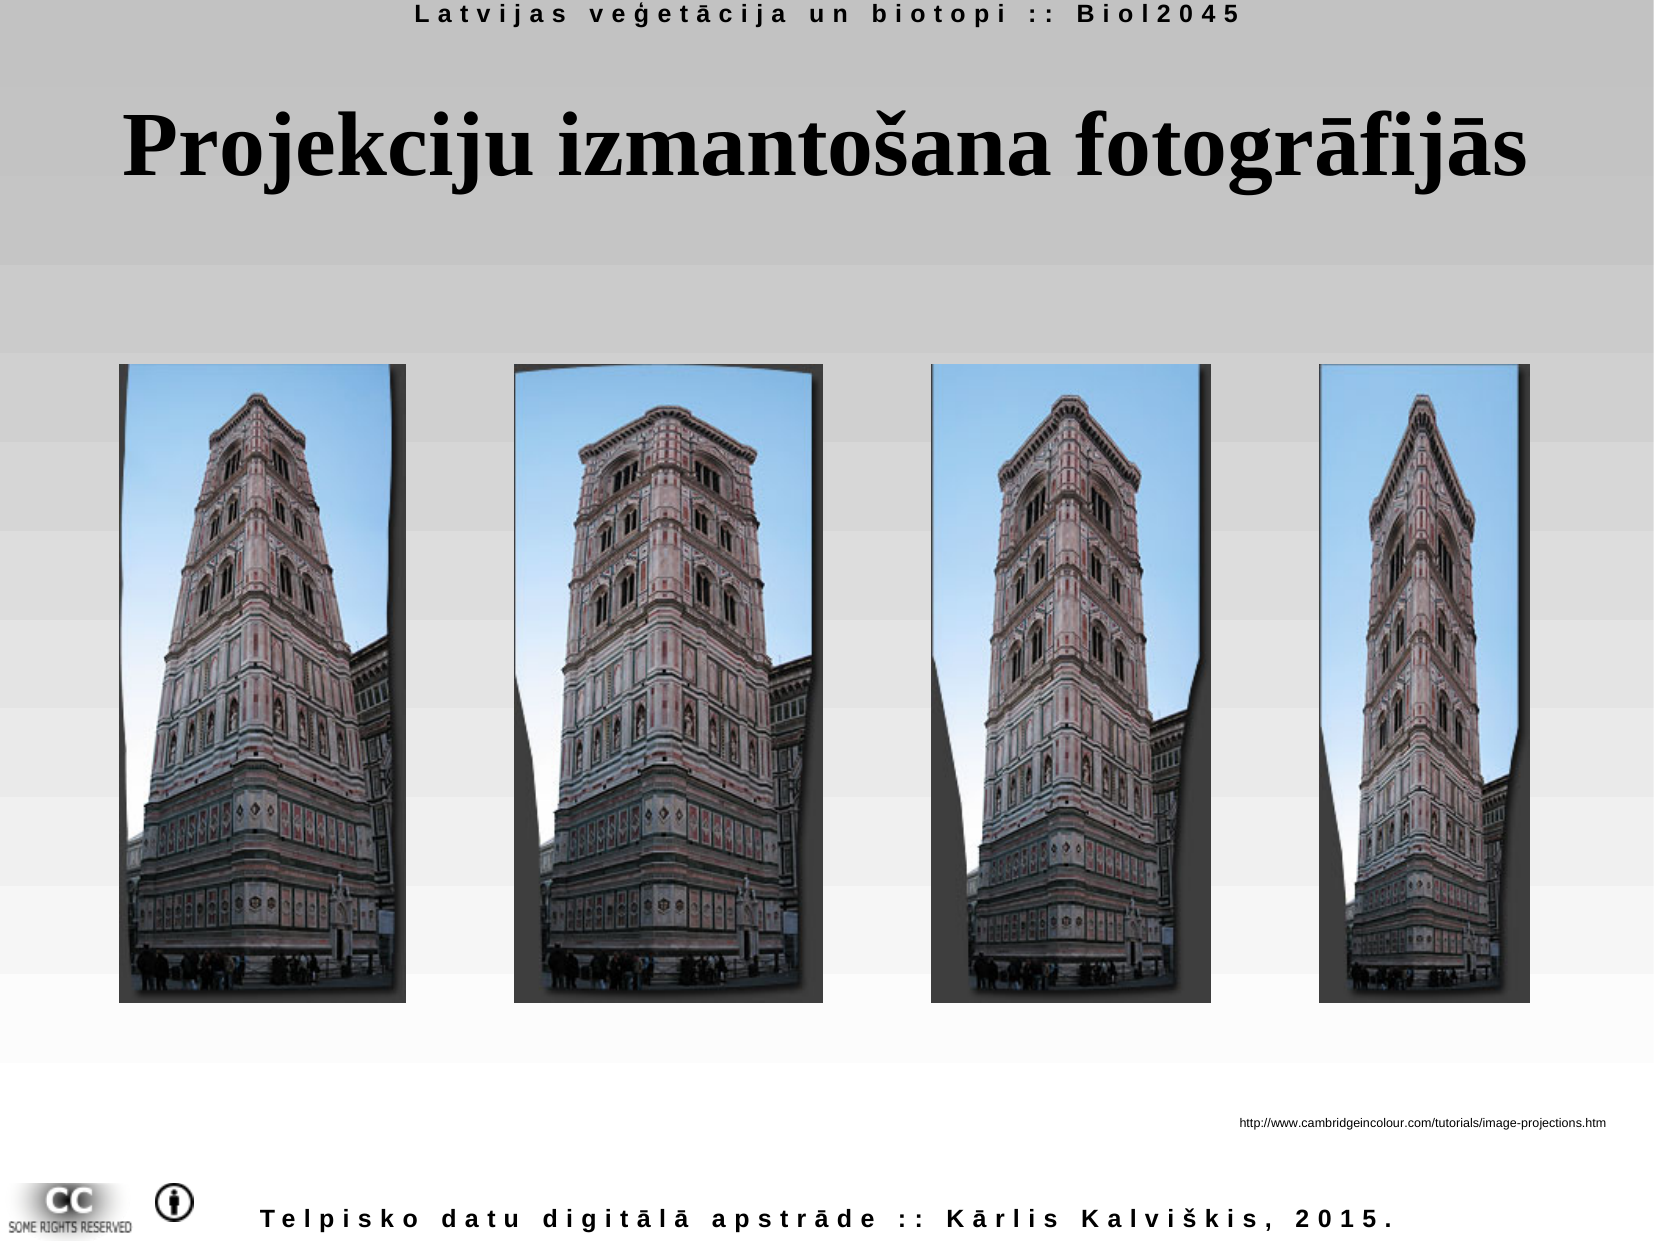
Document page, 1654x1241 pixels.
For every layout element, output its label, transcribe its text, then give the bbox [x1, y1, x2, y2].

text_box http://www.cambridgeincolour.com/tutorials/image-projections.htm [1240, 1116, 1610, 1131]
picture [0, 287, 1654, 1241]
title Projekciju izmantošana fotogrāfijās [0, 1, 1654, 287]
